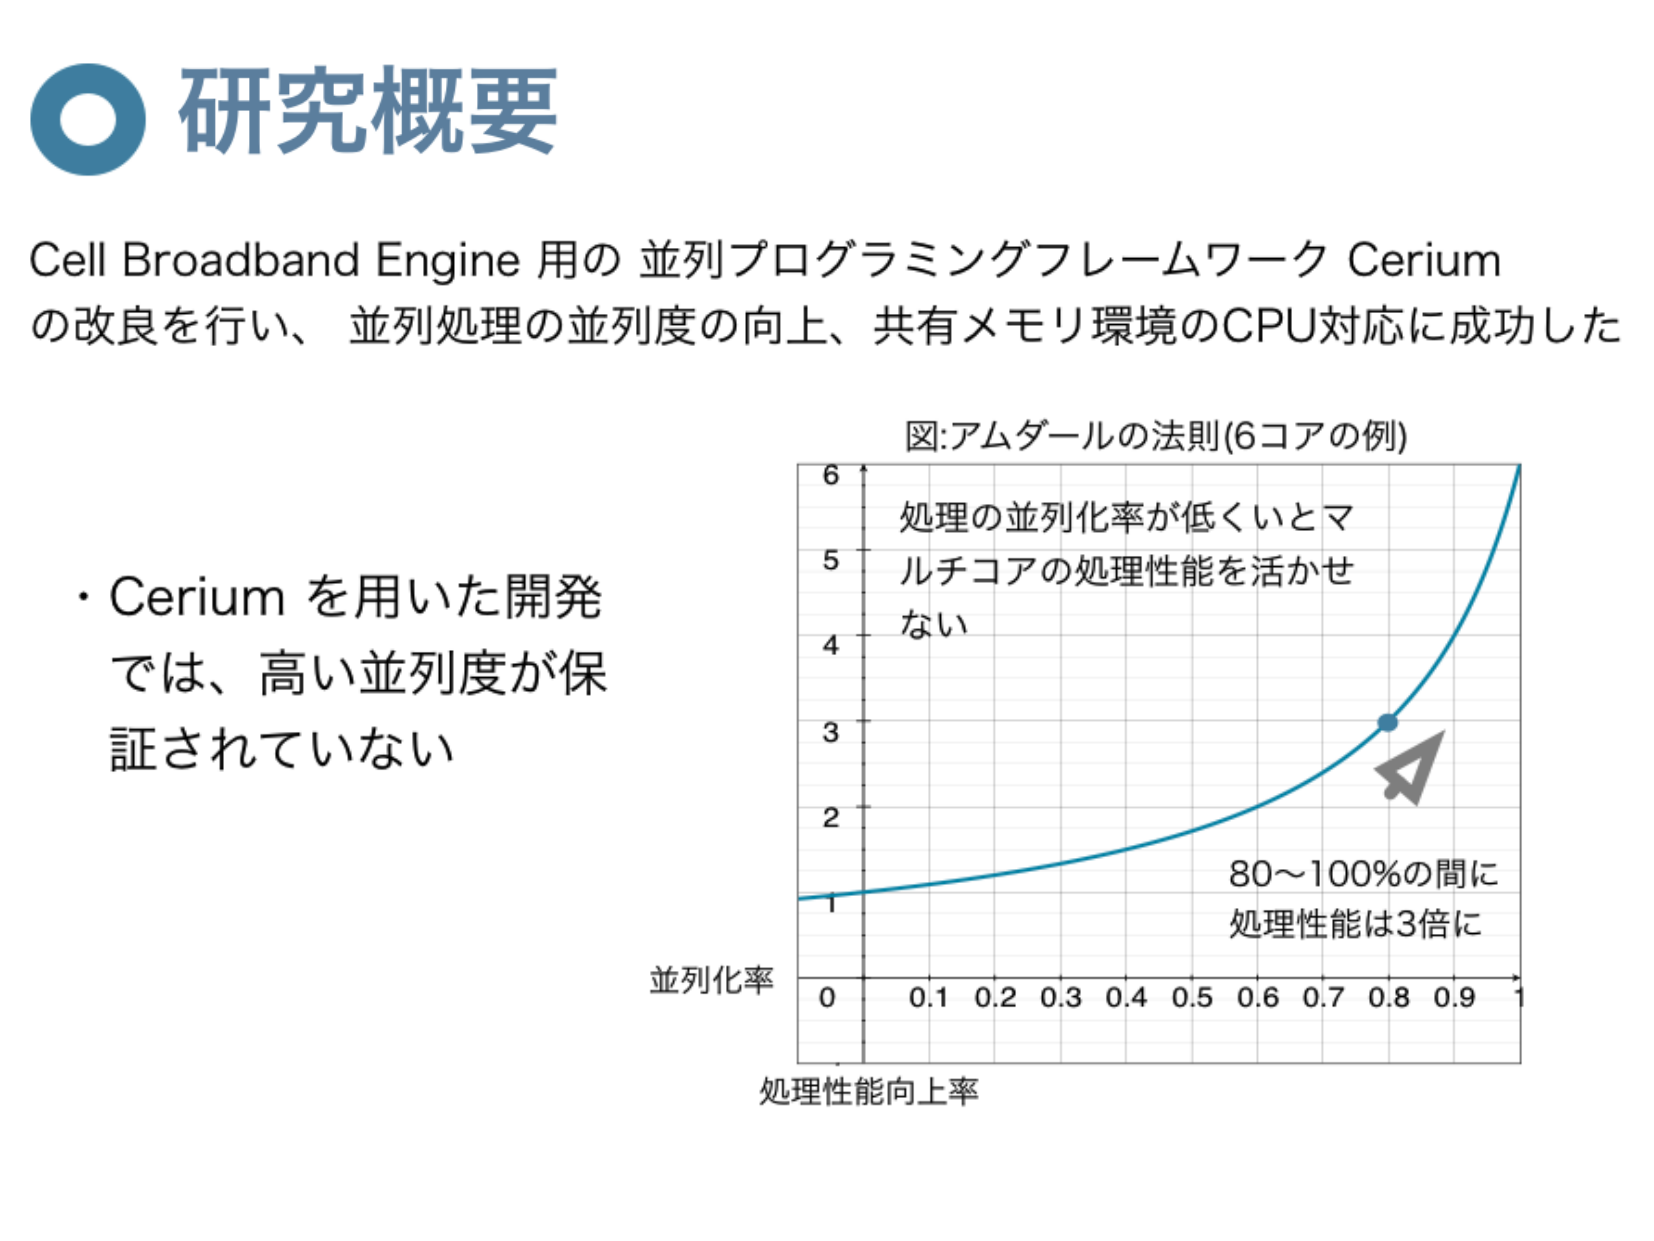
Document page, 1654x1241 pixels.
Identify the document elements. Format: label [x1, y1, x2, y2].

picture [177, 62, 562, 207]
picture [29, 62, 148, 178]
picture [59, 416, 1535, 1123]
picture [29, 236, 1625, 368]
